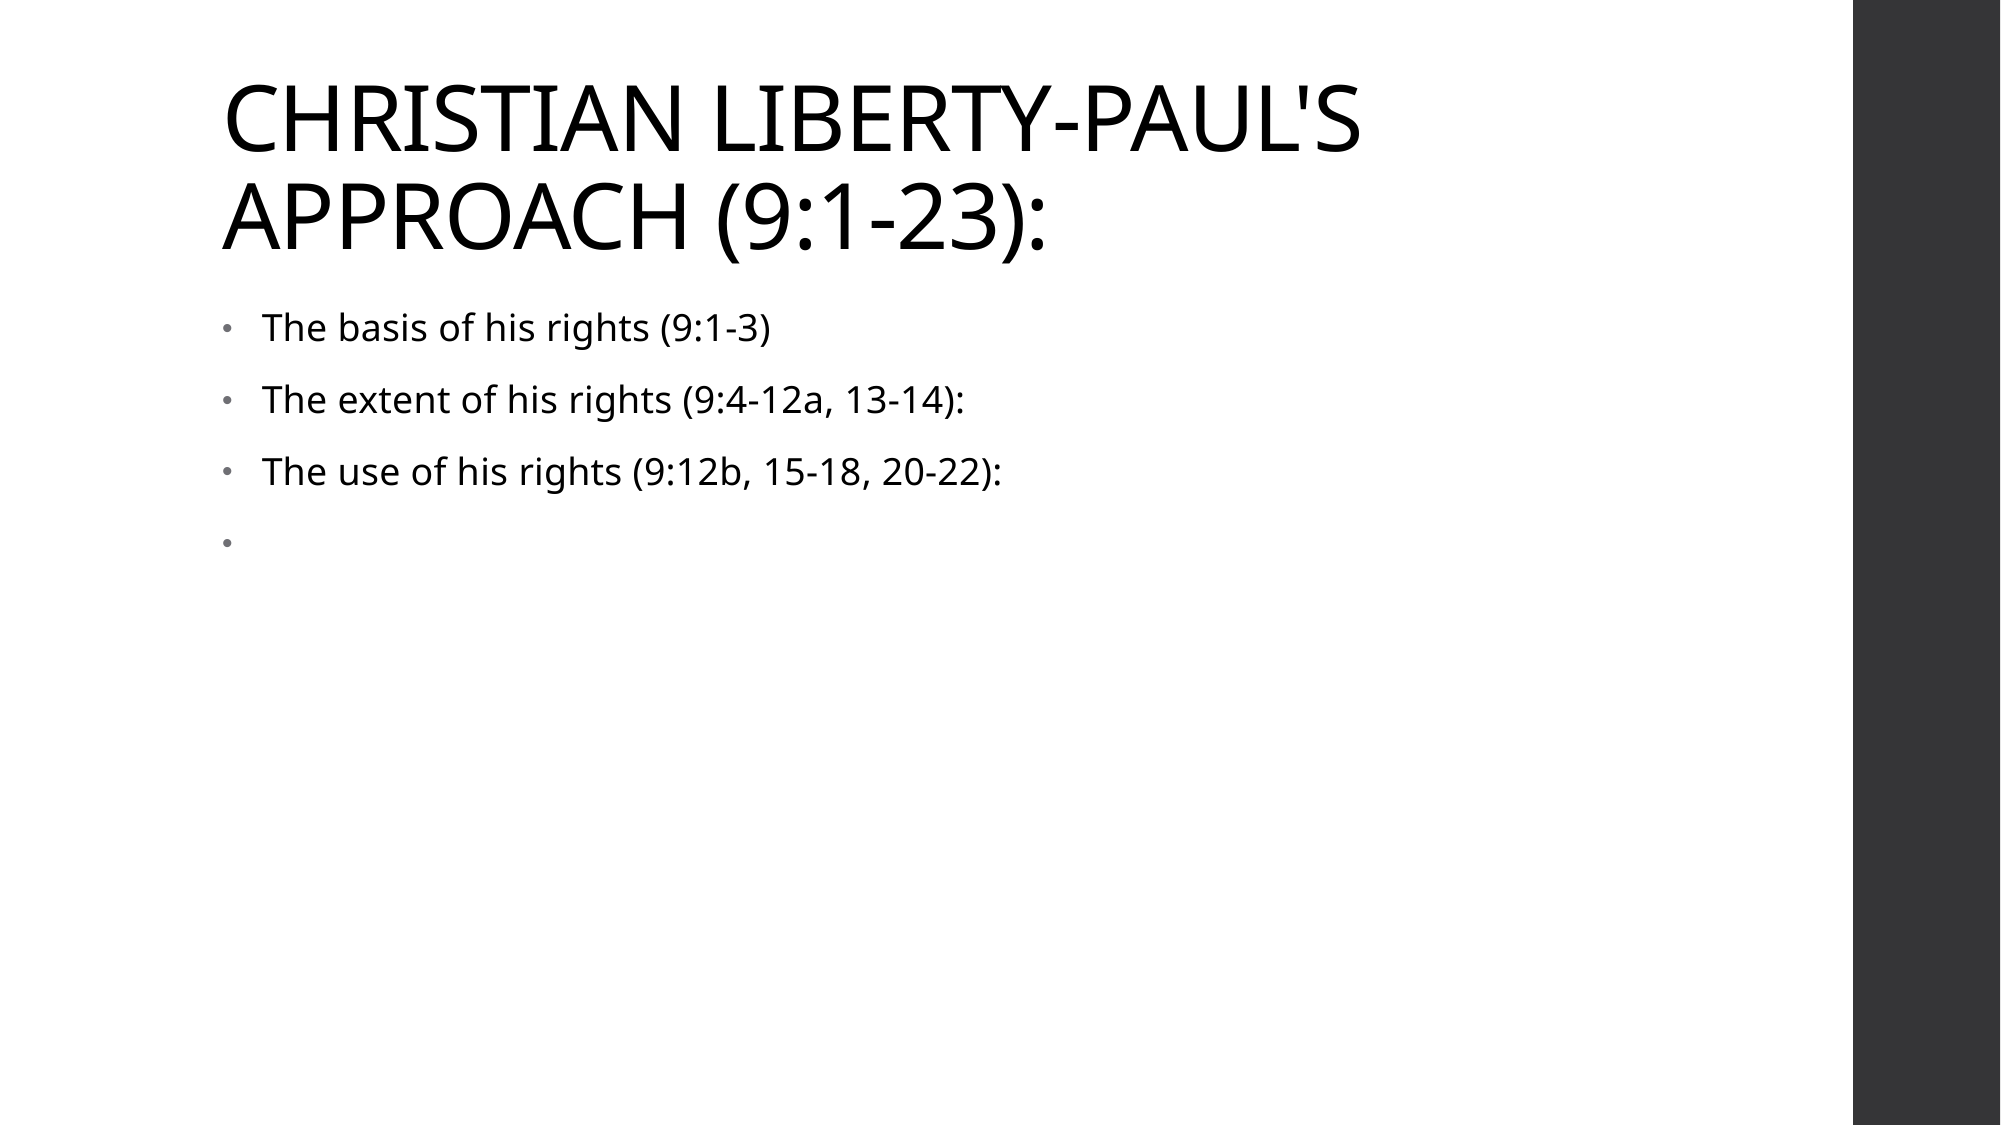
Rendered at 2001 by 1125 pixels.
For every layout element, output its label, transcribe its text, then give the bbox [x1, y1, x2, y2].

list The basis of his rights (9:1-3) The extent of his rights (9:4-12a, 13-14): The use of his rights (9:12b, 15-18, 20-22): [206, 299, 1617, 1014]
title CHRISTIAN LIBERTY-PAUL'S APPROACH (9:1-23): [206, 60, 1797, 278]
